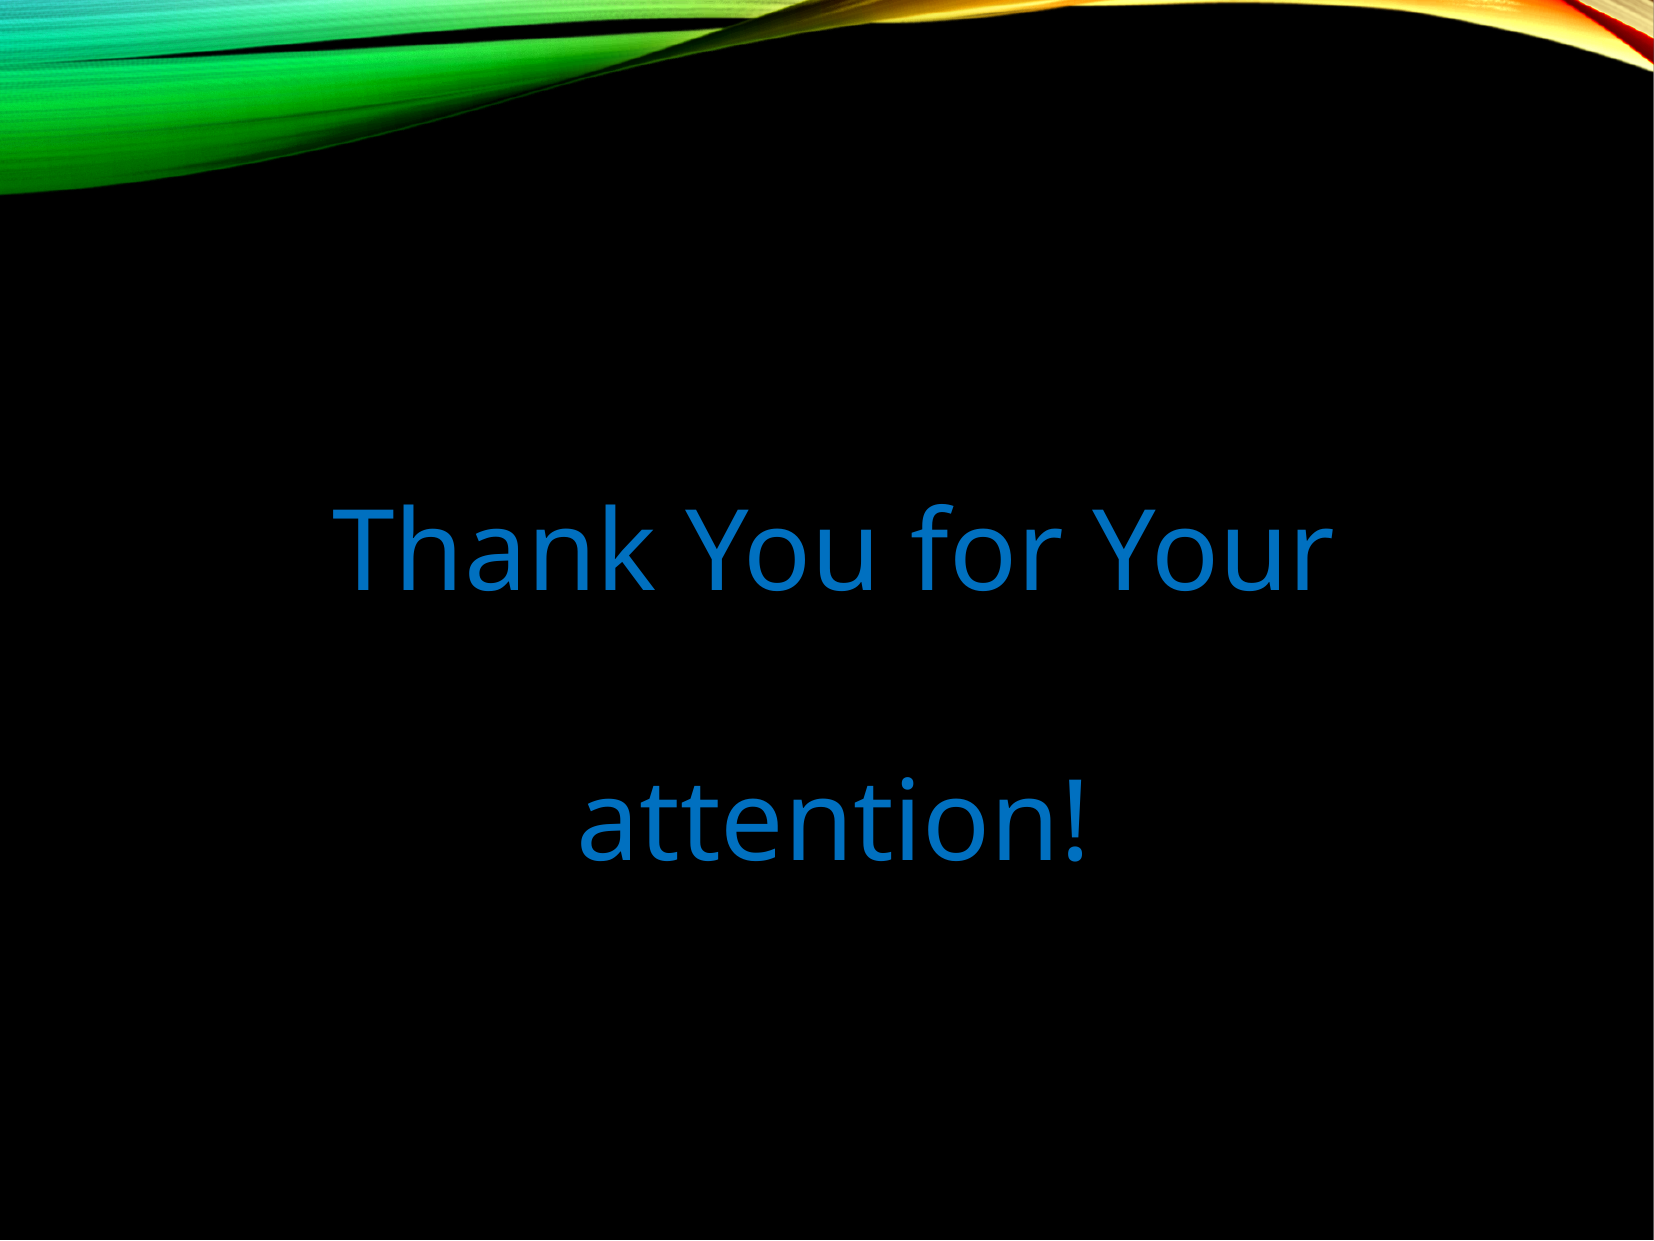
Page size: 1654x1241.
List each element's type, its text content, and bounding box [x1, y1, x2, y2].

text_box Thank You for Your attention! [127, 335, 1540, 853]
